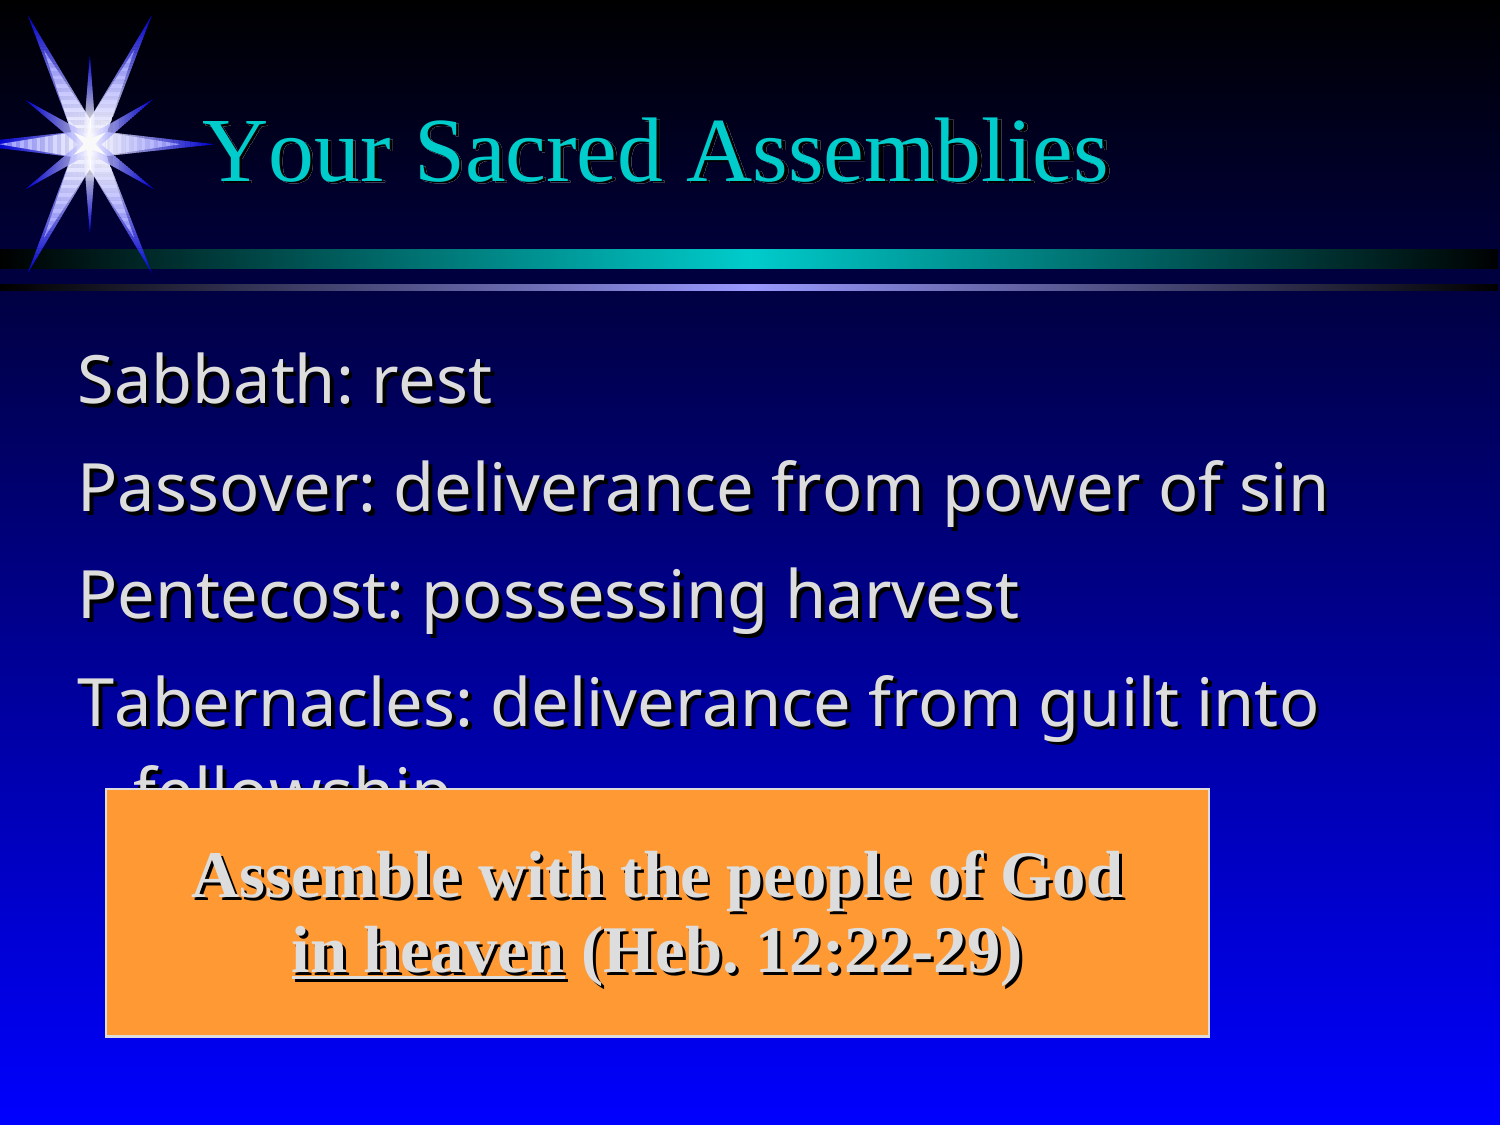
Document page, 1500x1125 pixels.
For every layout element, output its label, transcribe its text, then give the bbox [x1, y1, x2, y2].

title Your Sacred Assemblies [187, 56, 1463, 244]
text_box Assemble with the people of God in heaven (Heb. 12:22-29) [106, 788, 1210, 1037]
list Sabbath: rest Passover: deliverance from power of sin Pentecost: possessing harvest Tabernacles: deliverance from guilt into fellowship [62, 324, 1450, 792]
